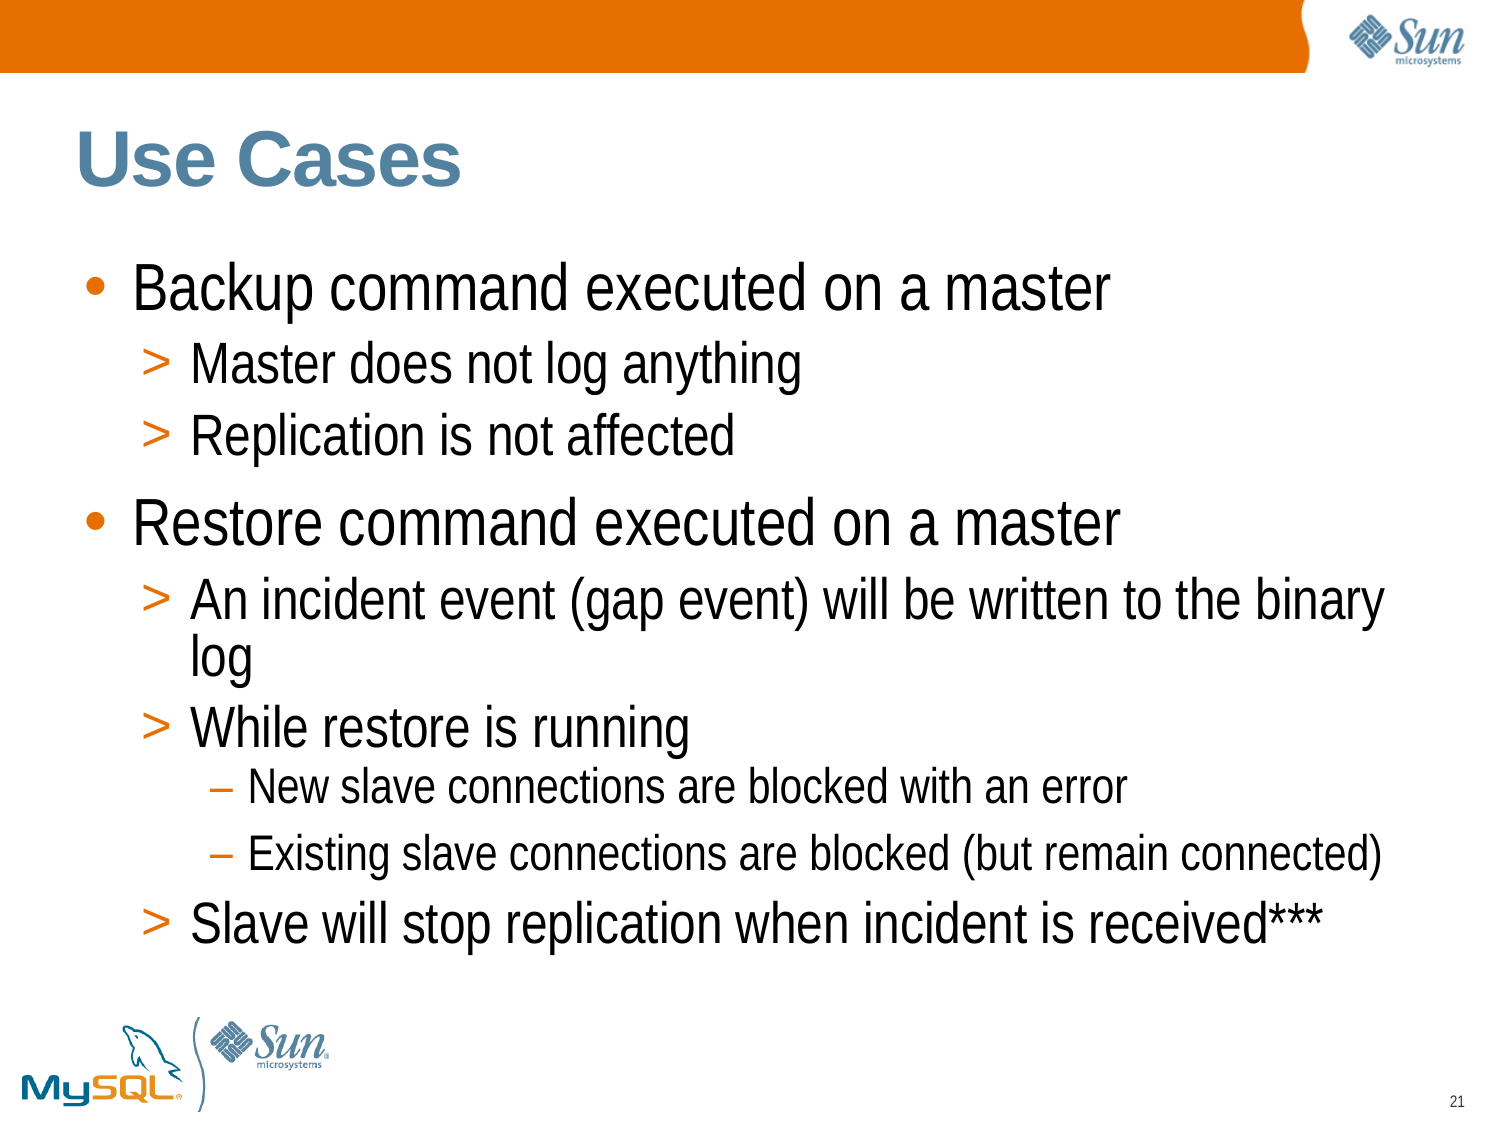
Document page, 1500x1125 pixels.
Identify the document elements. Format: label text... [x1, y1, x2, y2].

title Use Cases [75, 123, 1437, 227]
list Backup command executed on a master Master does not log anything Replication is not affected Restore command executed on a master An incident event (gap event) will be written to the binary log While restore is running New slave connections are blocked with an error Existing slave connections are blocked (but remain connected) Slave will stop replication when incident is received*** [64, 258, 1401, 1062]
picture [0, 0, 1500, 73]
picture [22, 1017, 329, 1112]
